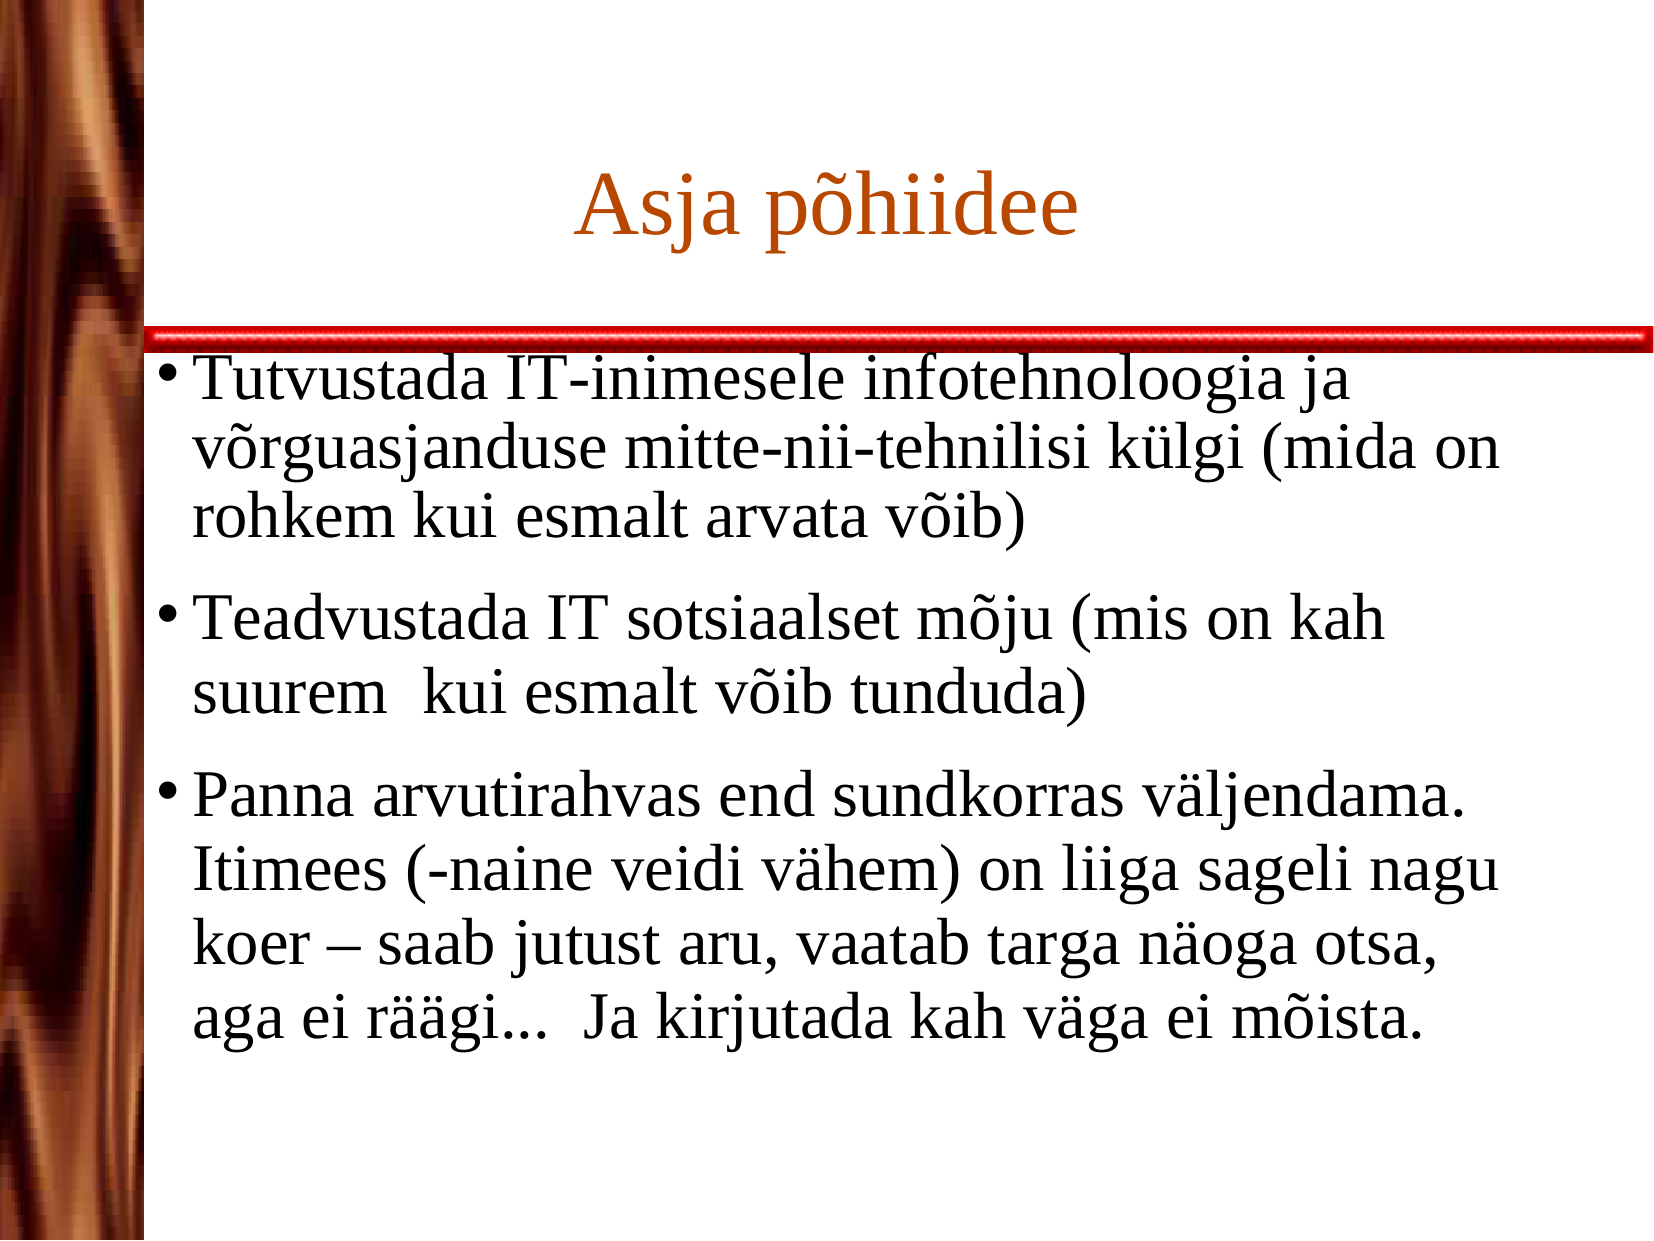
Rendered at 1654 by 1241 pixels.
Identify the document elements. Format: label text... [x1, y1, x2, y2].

title Asja põhiidee [121, 100, 1533, 312]
list Tutvustada IT-inimesele infotehnoloogia ja võrguasjanduse mitte-nii-tehnilisi külgi (mida on rohkem kui esmalt arvata võib) Teadvustada IT sotsiaalset mõju (mis on kah suurem kui esmalt võib tunduda) Panna arvutirahvas end sundkorras väljendama. Itimees (-naine veidi vähem) on liiga sageli nagu koer – saab jutust aru, vaatab targa näoga otsa, aga ei räägi... Ja kirjutada kah väga ei mõista. [121, 344, 1533, 1126]
picture [0, 0, 1654, 1240]
